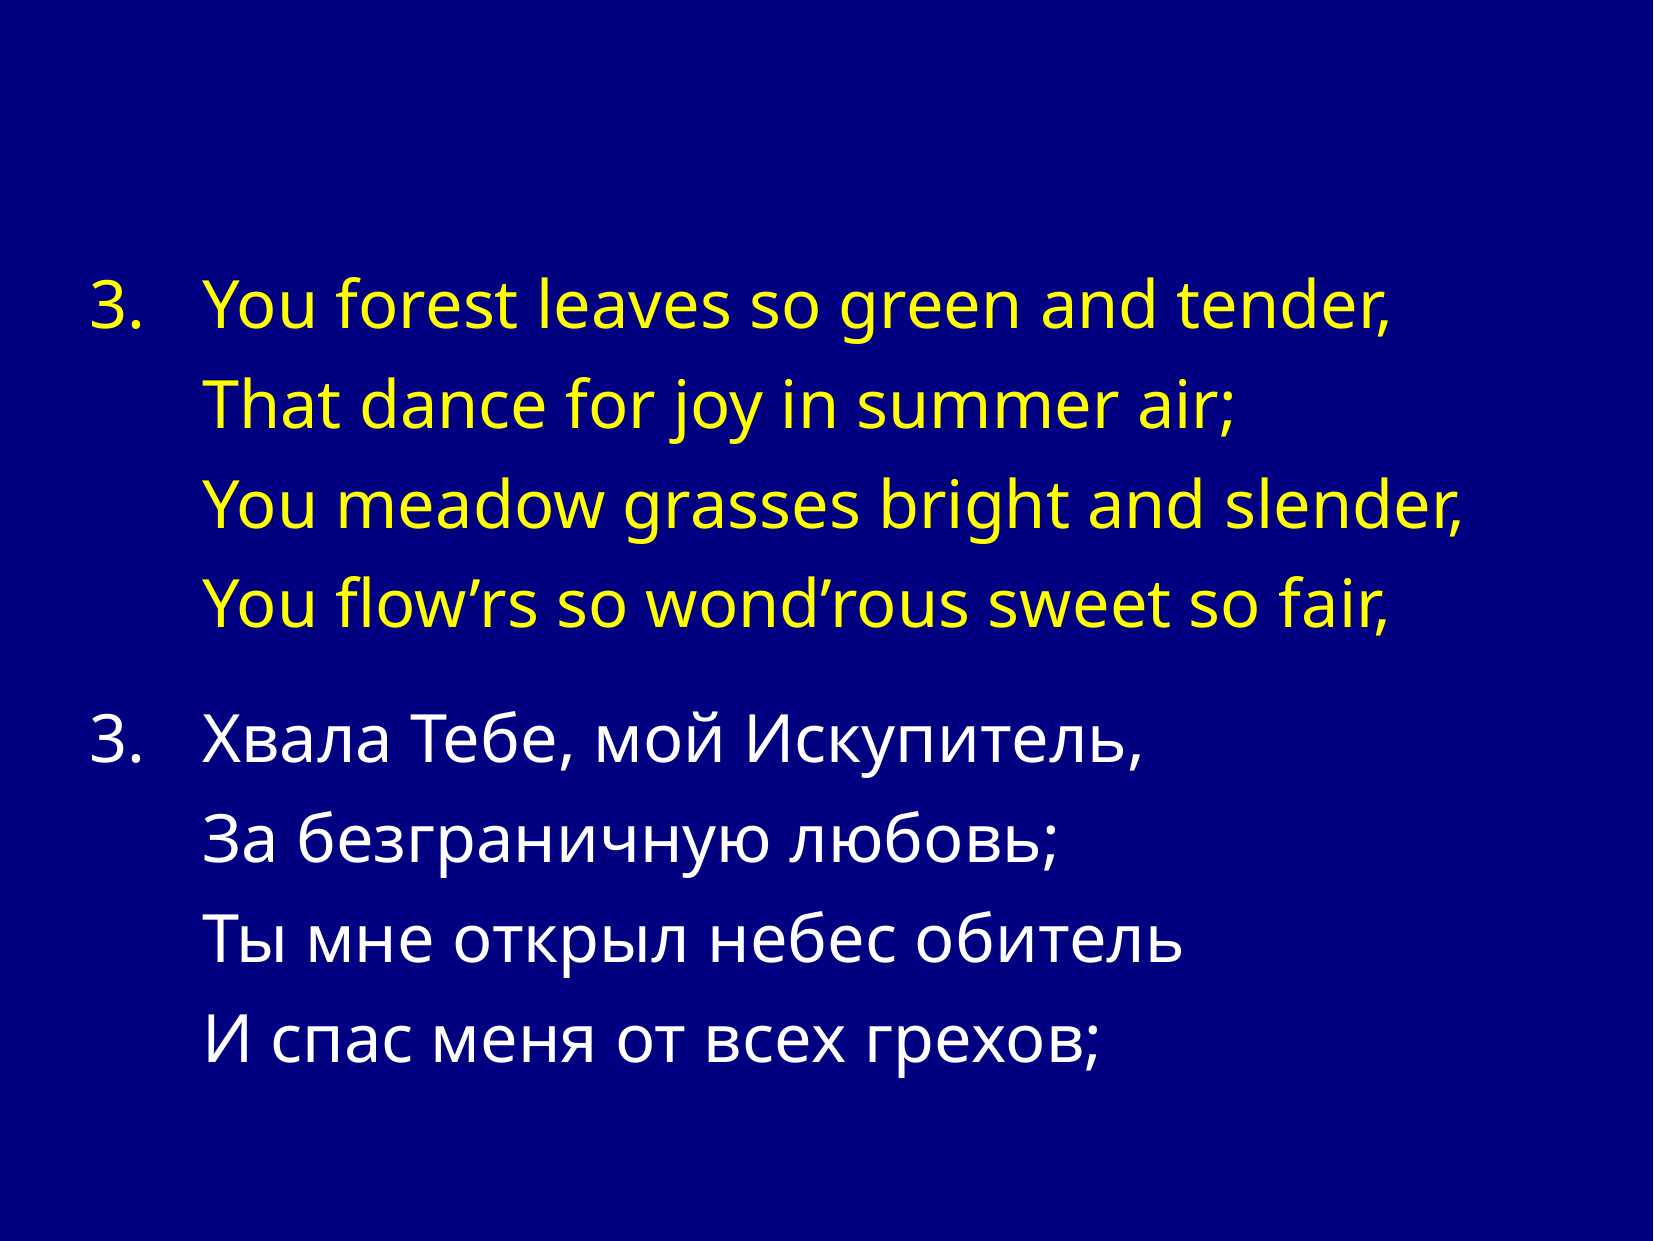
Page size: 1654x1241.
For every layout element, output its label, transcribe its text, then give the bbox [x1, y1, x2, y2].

text_box 3. Хвала Тебе, мой Искупитель, За безграничную любовь; Ты мне открыл небес обитель И спас меня от всех грехов; [75, 675, 1576, 1163]
text_box 3. You forest leaves so green and tender, That dance for joy in summer air; You meadow grasses bright and slender, You flow’rs so wond’rous sweet so fair, [75, 150, 1576, 638]
